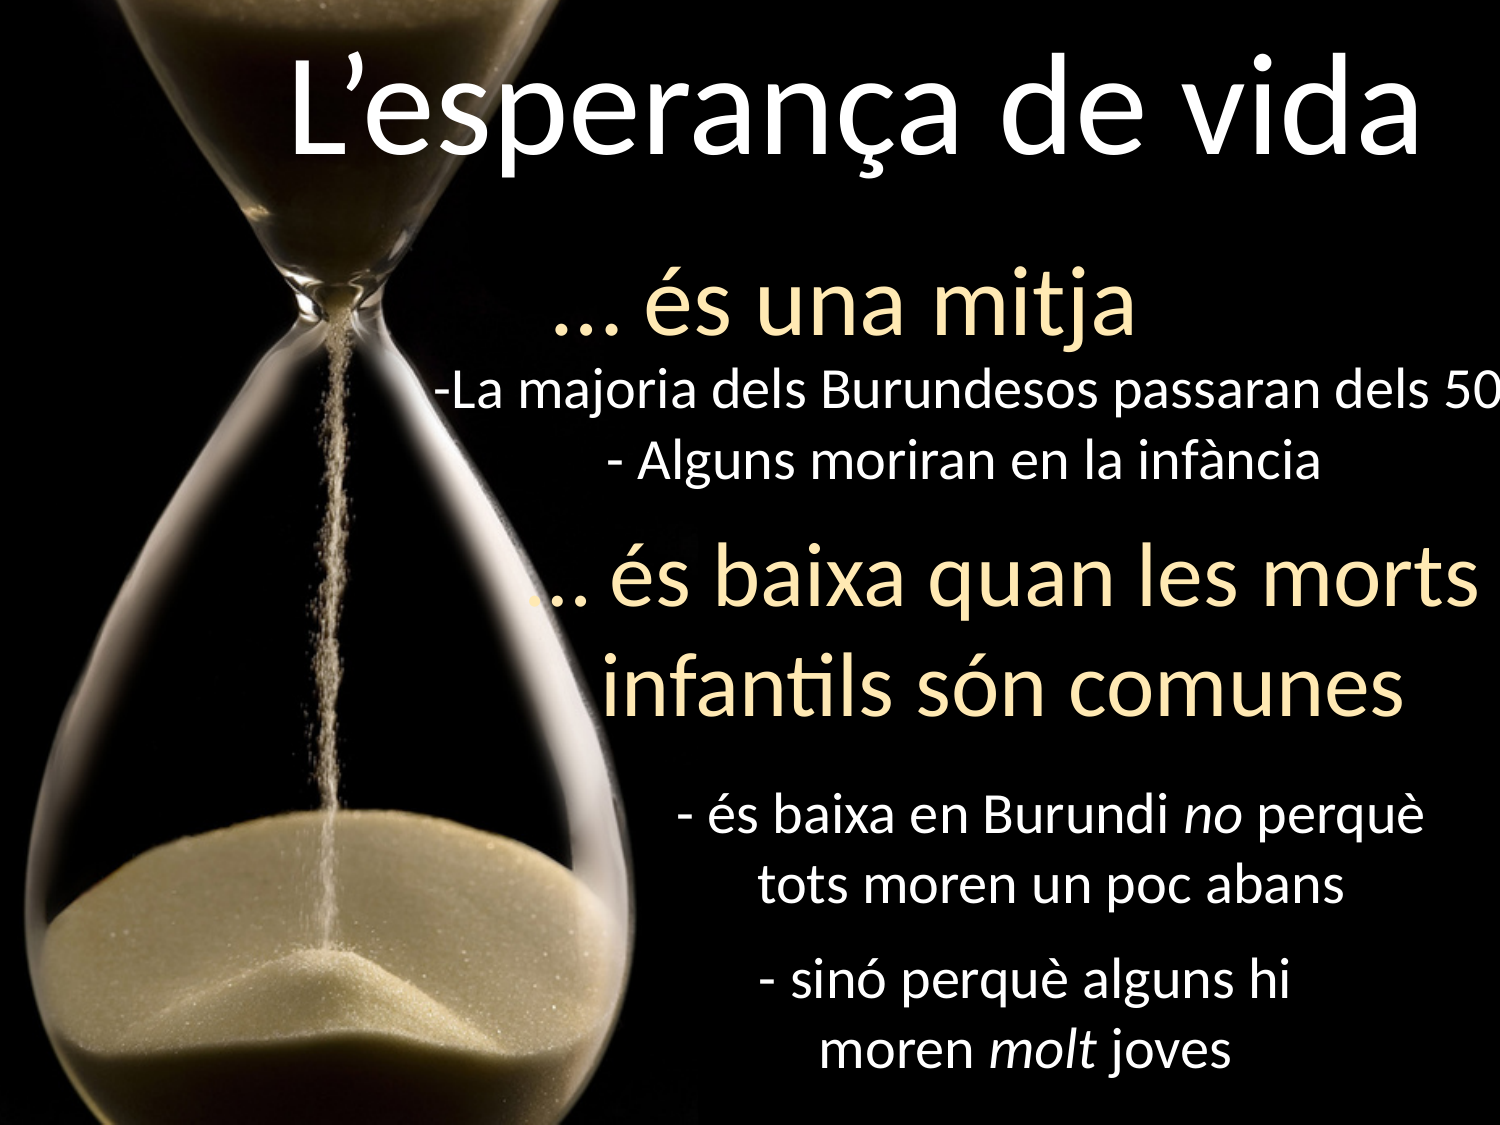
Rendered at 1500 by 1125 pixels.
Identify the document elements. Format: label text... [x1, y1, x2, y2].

text_box - sinó perquè alguns hi moren molt joves [660, 933, 1392, 1088]
text_box L’esperança de vida [236, 1, 1477, 192]
picture [0, 0, 699, 1125]
text_box - Alguns moriran en la infància [543, 413, 1387, 499]
text_box -La majoria dels Burundesos passaran dels 50 [389, 342, 1500, 428]
text_box … és baixa quan les morts infantils són comunes [413, 507, 1500, 743]
text_box … és una mitja [491, 227, 1223, 342]
text_box - és baixa en Burundi no perquè tots moren un poc abans [614, 767, 1489, 923]
